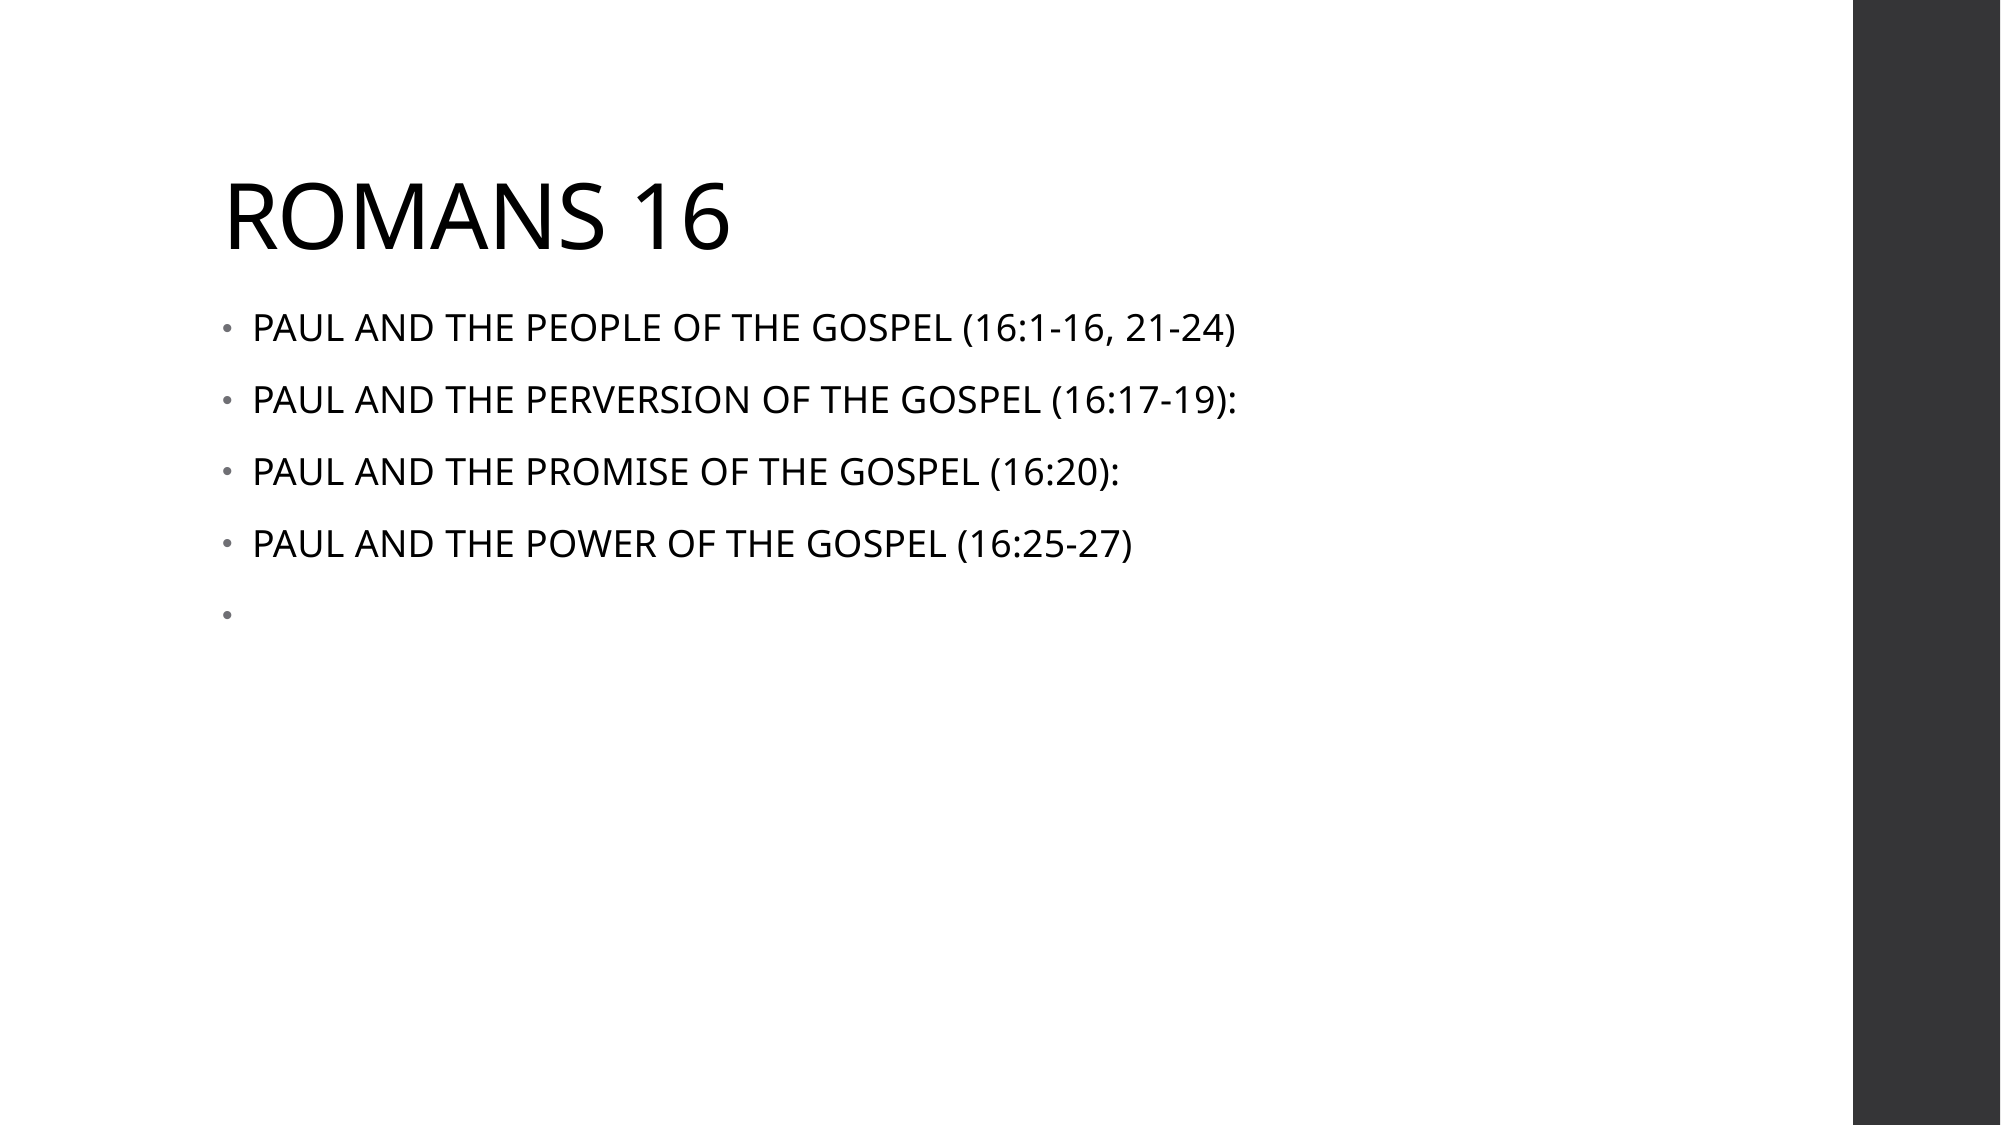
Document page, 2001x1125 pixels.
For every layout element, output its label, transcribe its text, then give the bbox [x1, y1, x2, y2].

title ROMANS 16 [206, 60, 1797, 278]
list PAUL AND THE PEOPLE OF THE GOSPEL (16:1-16, 21-24) PAUL AND THE PERVERSION OF THE GOSPEL (16:17-19): PAUL AND THE PROMISE OF THE GOSPEL (16:20): PAUL AND THE POWER OF THE GOSPEL (16:25-27) [206, 299, 1617, 1014]
